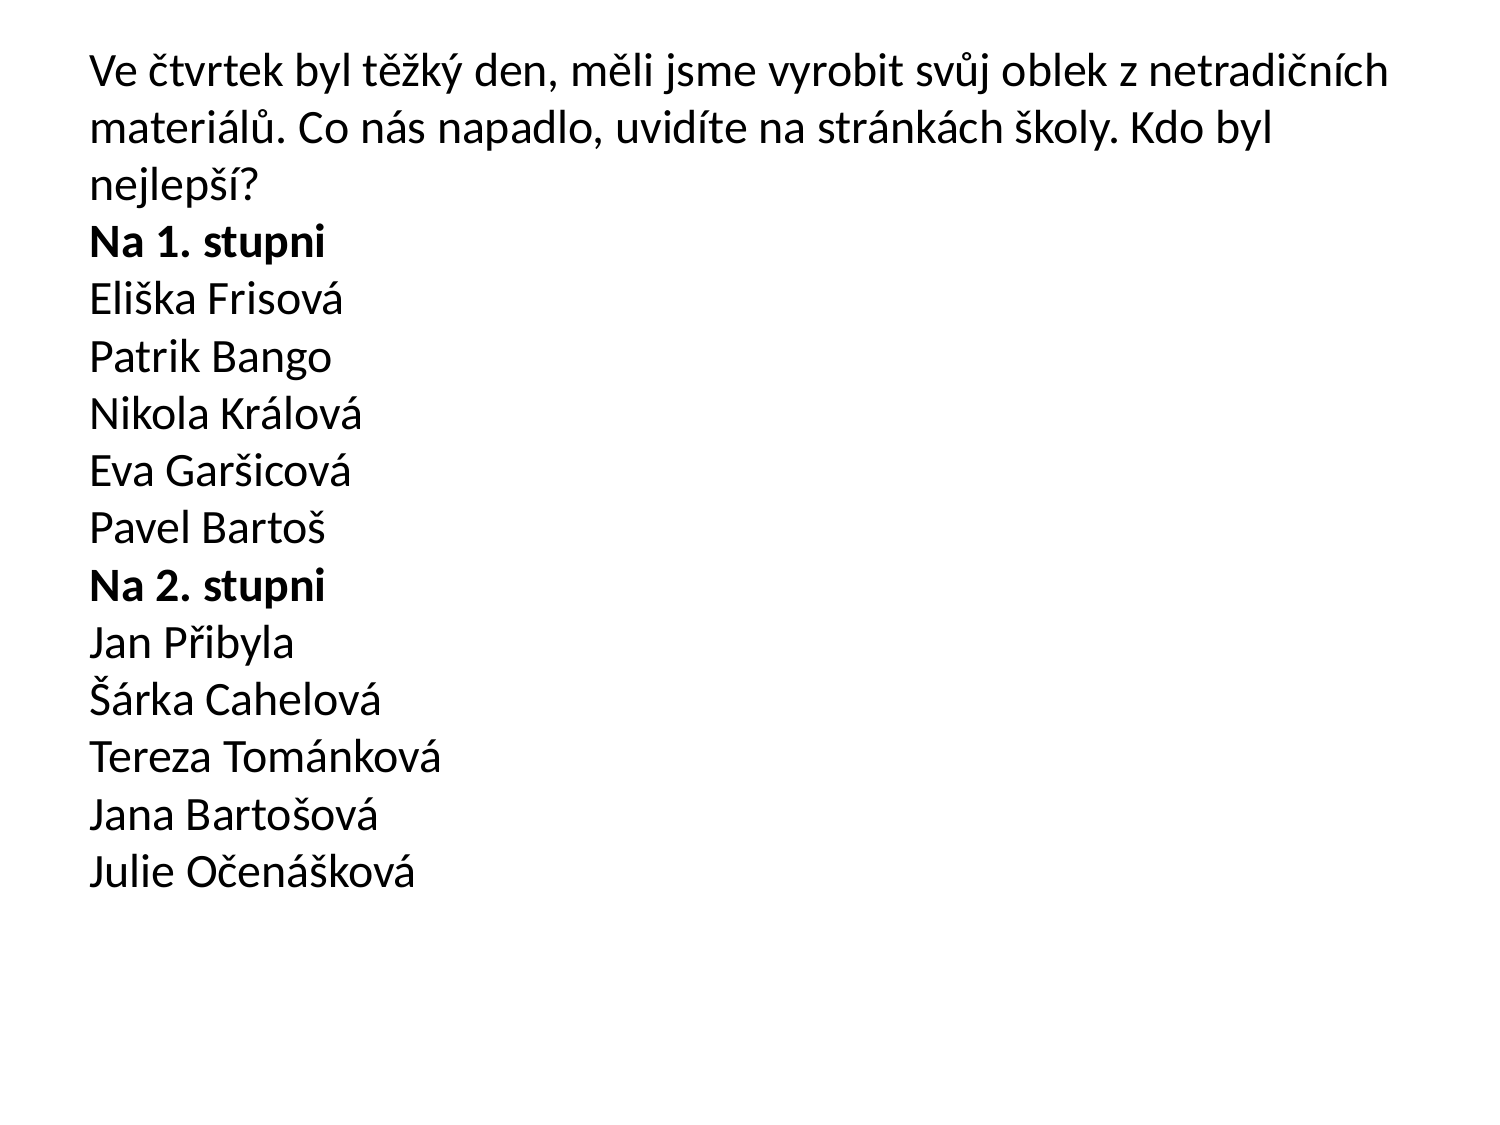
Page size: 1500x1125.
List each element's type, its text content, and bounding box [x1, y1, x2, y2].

list Ve čtvrtek byl těžký den, měli jsme vyrobit svůj oblek z netradičních materiálů. Co nás napadlo, uvidíte na stránkách školy. Kdo byl nejlepší? Na 1. stupni Eliška Frisová Patrik Bango Nikola Králová Eva Garšicová Pavel Bartoš Na 2. stupni Jan Přibyla Šárka Cahelová Tereza Tománková Jana Bartošová Julie Očenášková [64, 30, 1415, 911]
